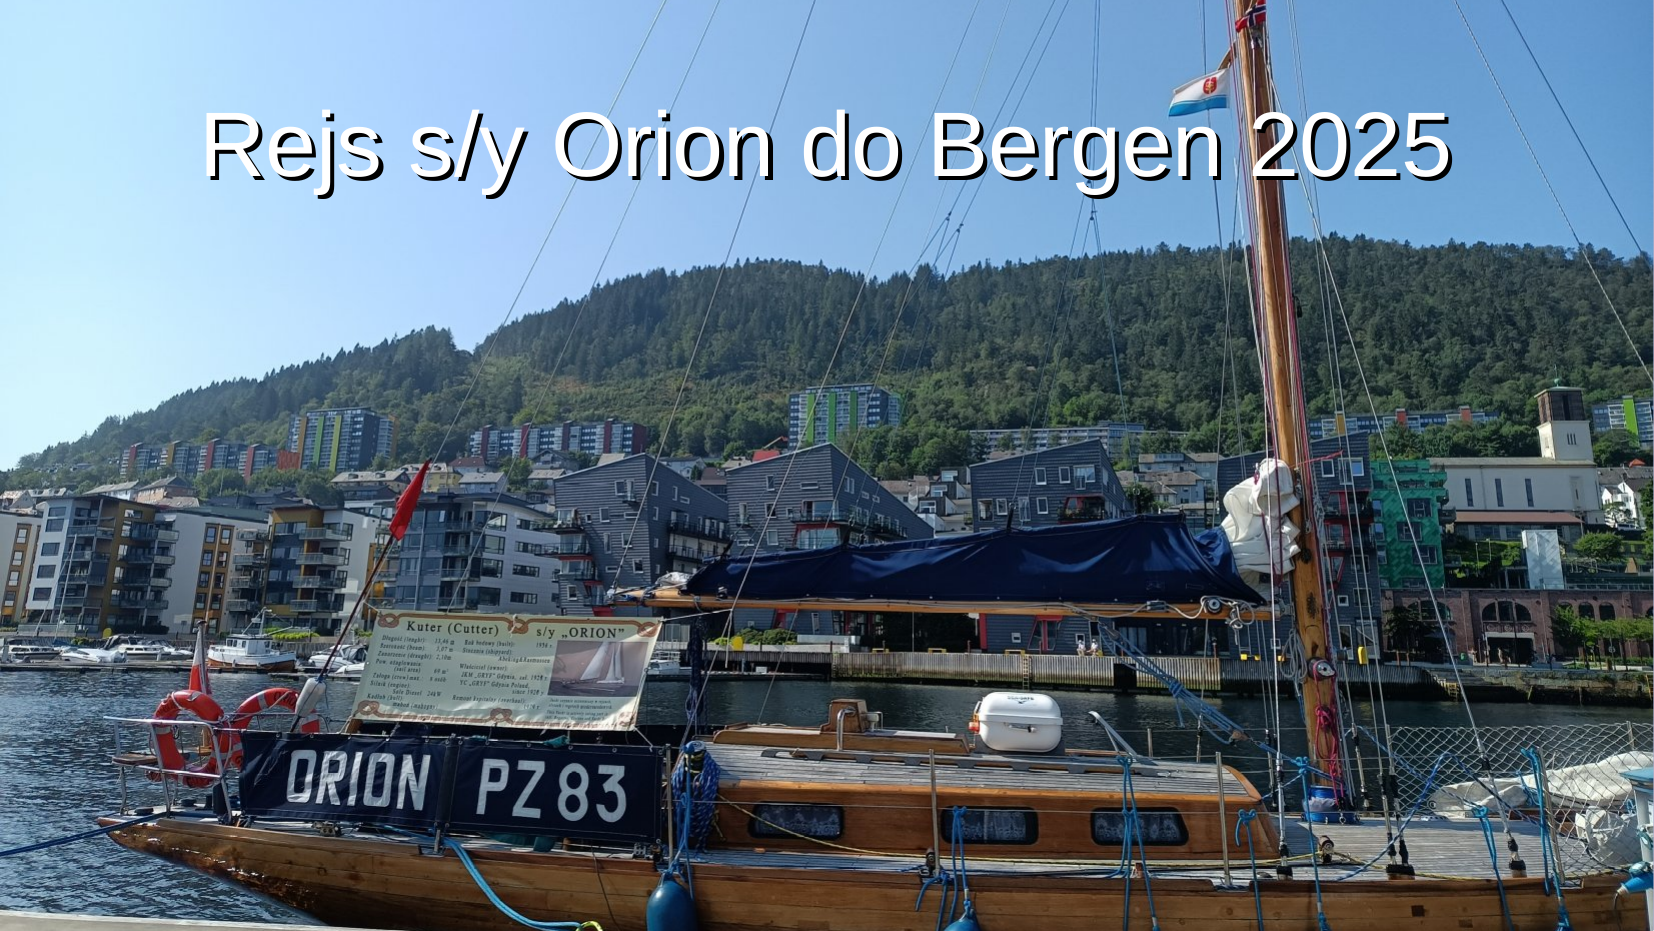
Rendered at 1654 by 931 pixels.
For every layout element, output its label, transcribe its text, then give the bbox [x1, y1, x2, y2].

title Rejs s/y Orion do Bergen 2025 [82, 7, 1571, 282]
picture [0, 0, 1654, 931]
